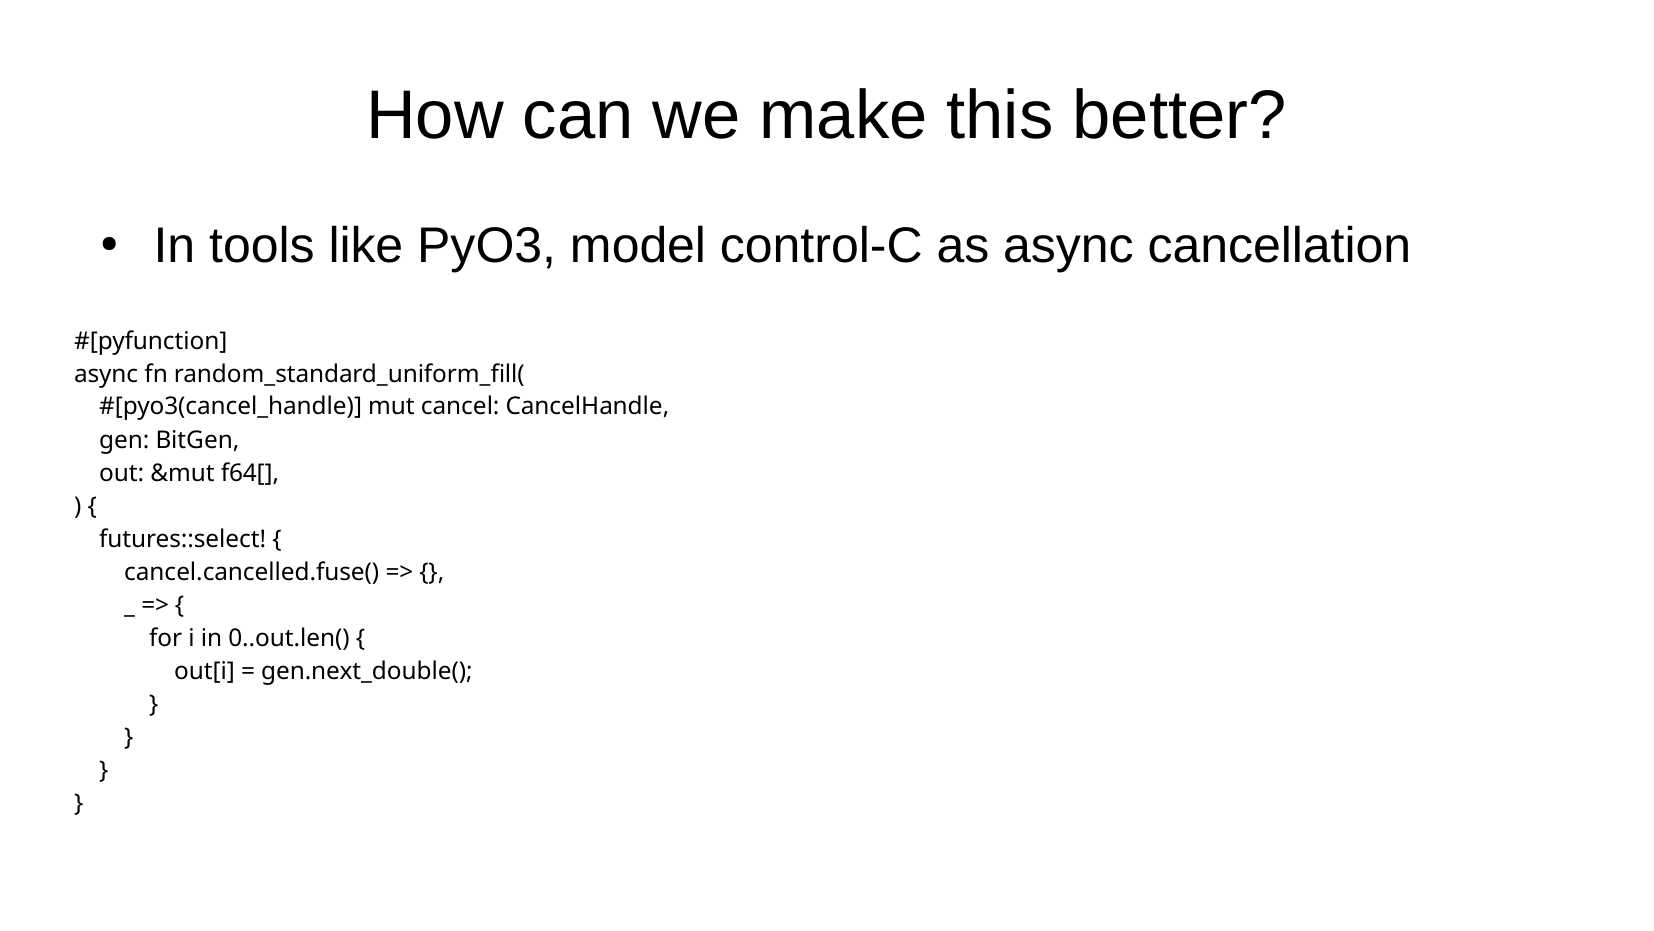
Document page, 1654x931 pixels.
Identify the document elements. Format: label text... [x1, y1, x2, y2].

list #[pyfunction] async fn random_standard_uniform_fill( #[pyo3(cancel_handle)] mut cancel: CancelHandle, gen: BitGen, out: &mut f64[], ) { futures::select! { cancel.cancelled.fuse() => {}, _ => { for i in 0..out.len() { out[i] = gen.next_double(); } } } } [74, 323, 1576, 826]
title How can we make this better? [82, 37, 1571, 193]
list In tools like PyO3, model control-C as async cancellation [82, 217, 1571, 301]
